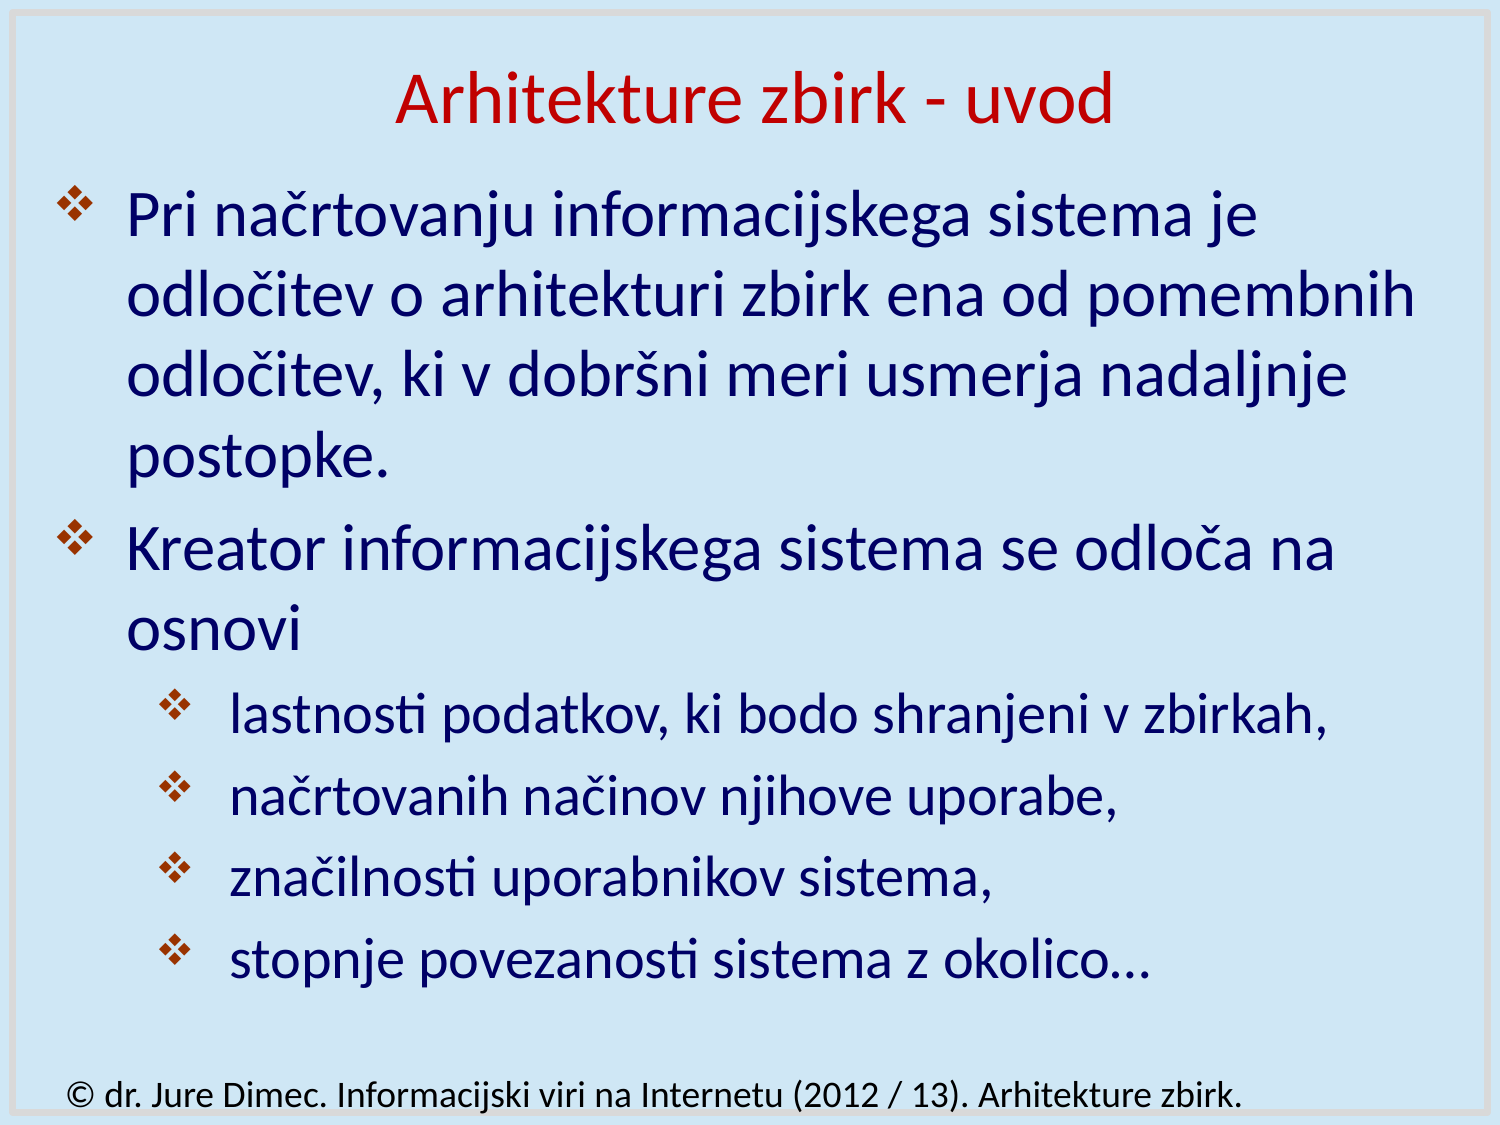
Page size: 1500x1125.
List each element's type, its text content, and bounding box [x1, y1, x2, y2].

footer © dr. Jure Dimec. Informacijski viri na Internetu (2012 / 13). Arhitekture zbirk. [50, 1062, 1300, 1103]
list Pri načrtovanju informacijskega sistema je odločitev o arhitekturi zbirk ena od pomembnih odločitev, ki v dobršni meri usmerja nadaljnje postopke. Kreator informacijskega sistema se odloča na osnovi lastnosti podatkov, ki bodo shranjeni v zbirkah, načrtovanih načinov njihove uporabe, značilnosti uporabnikov sistema, stopnje povezanosti sistema z okolico… [37, 162, 1475, 1050]
title Arhitekture zbirk - uvod [37, 37, 1475, 150]
